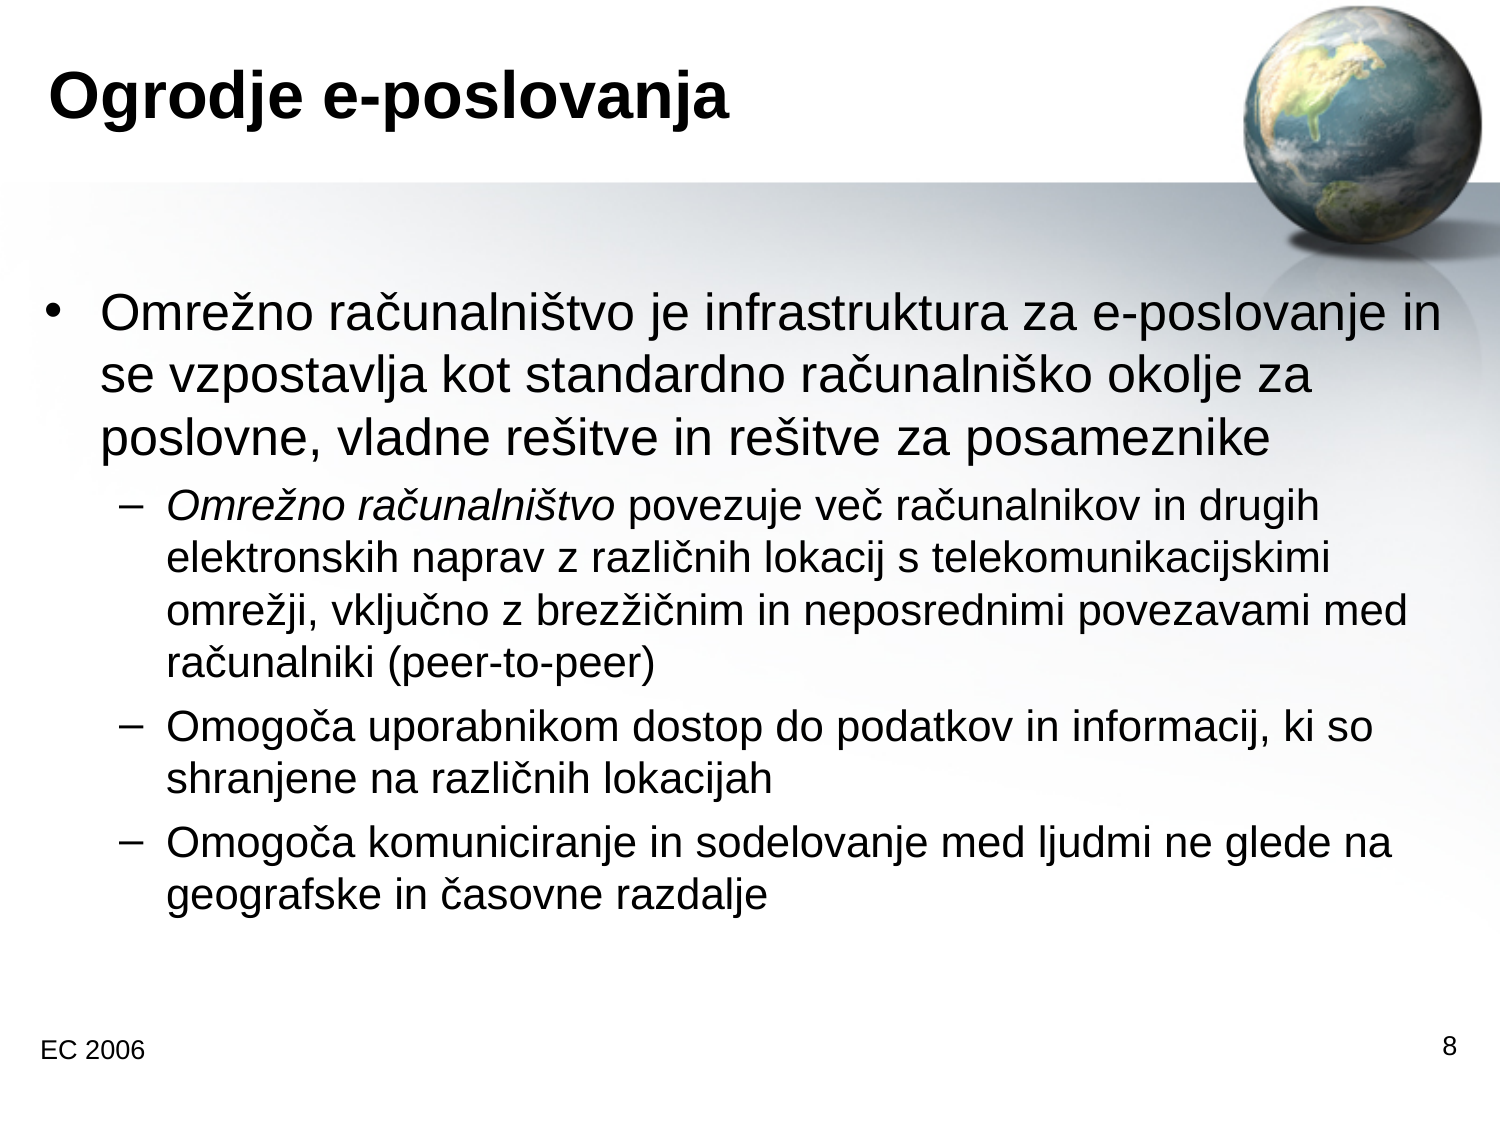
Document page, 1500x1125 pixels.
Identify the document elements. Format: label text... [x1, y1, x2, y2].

picture [0, 0, 1500, 1125]
title Ogrodje e-poslovanja [33, 22, 1239, 162]
text_box <number> [1159, 1020, 1473, 1096]
list Omrežno računalništvo je infrastruktura za e-poslovanje in se vzpostavlja kot standardno računalniško okolje za poslovne, vladne rešitve in rešitve za posameznike Omrežno računalništvo povezuje več računalnikov in drugih elektronskih naprav z različnih lokacij s telekomunikacijskimi omrežji, vključno z brezžičnim in neposrednimi povezavami med računalniki (peer-to-peer) Omogoča uporabnikom dostop do podatkov in informacij, ki so shranjene na različnih lokacijah Omogoča komuniciranje in sodelovanje med ljudmi ne glede na geografske in časovne razdalje [29, 271, 1471, 995]
text_box EC 2006 [25, 1025, 338, 1101]
